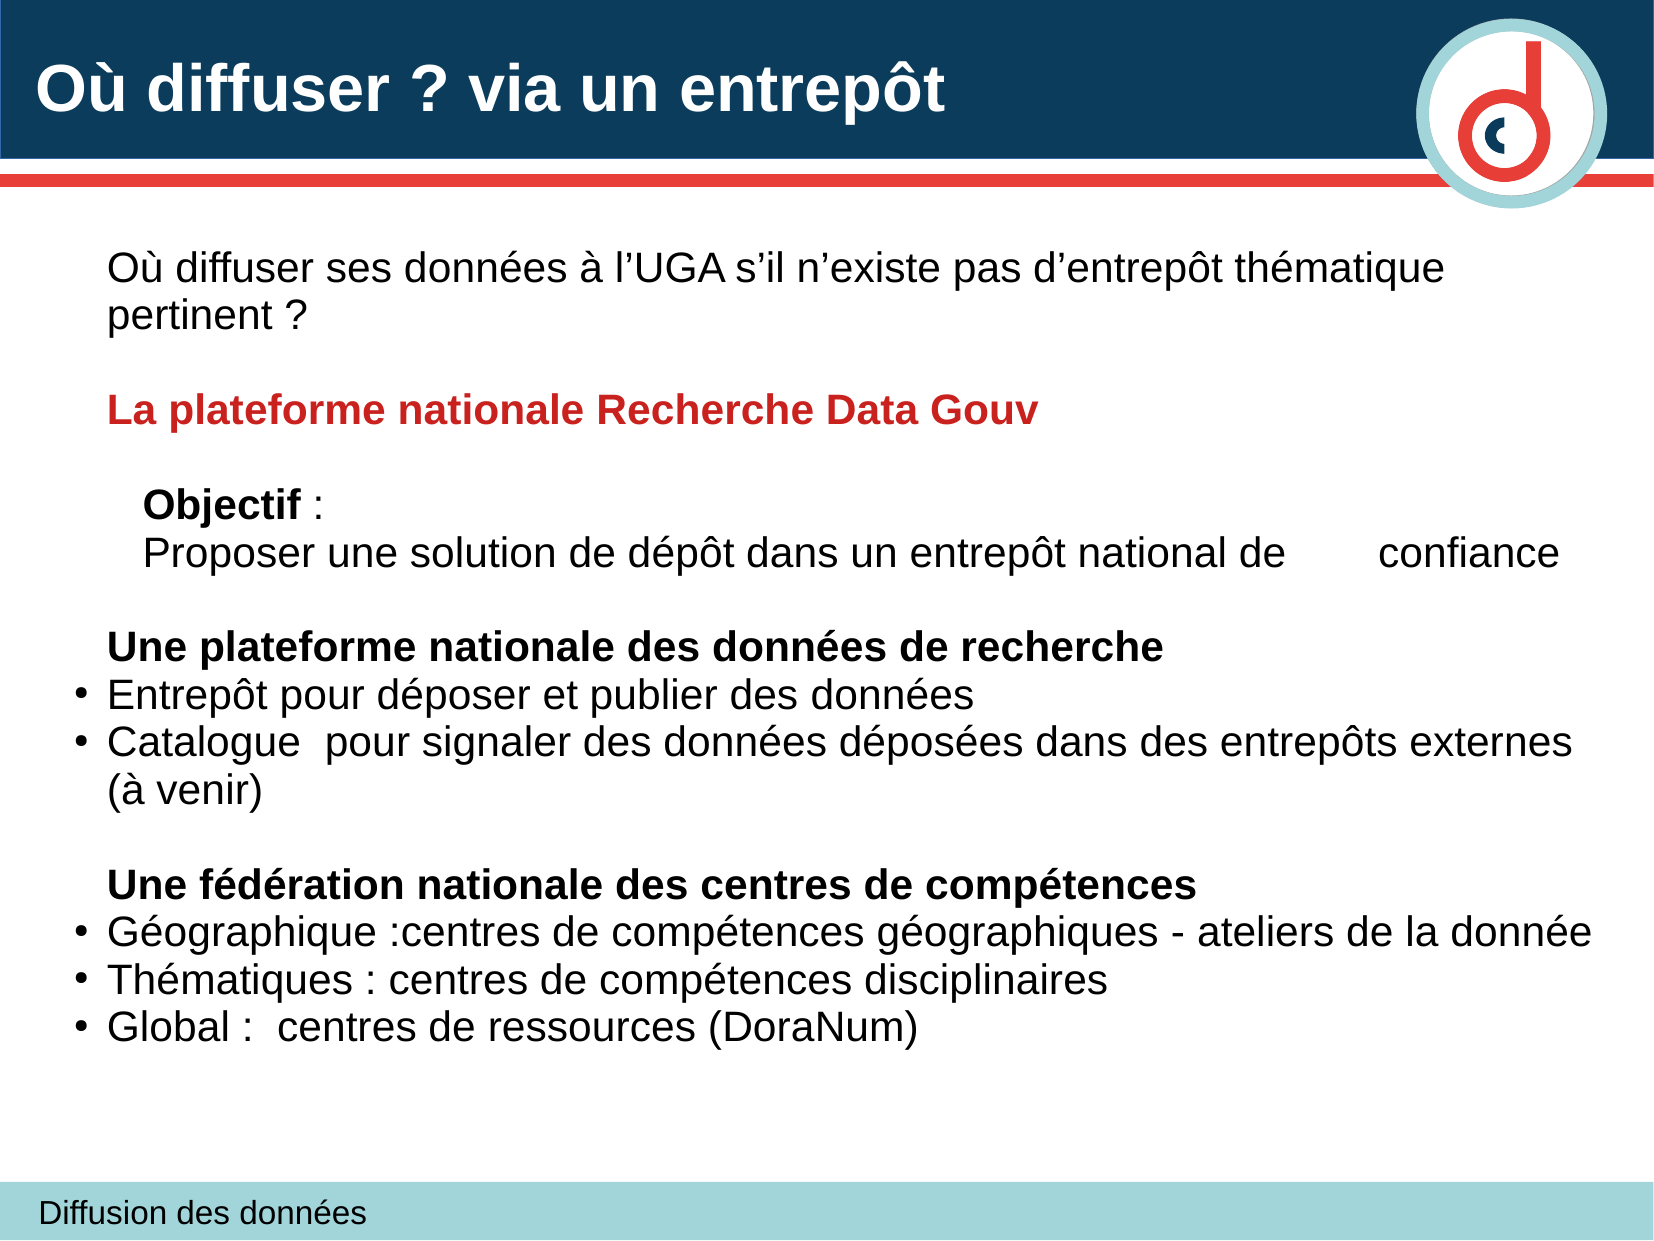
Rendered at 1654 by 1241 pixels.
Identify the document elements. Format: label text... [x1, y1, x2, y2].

text_box Où diffuser ses données à l’UGA s’il n’existe pas d’entrepôt thématique pertinent ? La plateforme nationale Recherche Data Gouv Objectif : Proposer une solution de dépôt dans un entrepôt national de confiance Une plateforme nationale des données de recherche Entrepôt pour déposer et publier des données Catalogue pour signaler des données déposées dans des entrepôts externes (à venir) Une fédération nationale des centres de compétences Géographique :centres de compétences géographiques - ateliers de la donnée Thématiques : centres de compétences disciplinaires Global : centres de ressources (DoraNum) [59, 236, 1625, 1093]
title Où diffuser ? via un entrepôt [35, 11, 1430, 159]
text_box Diffusion des données [23, 1187, 621, 1241]
